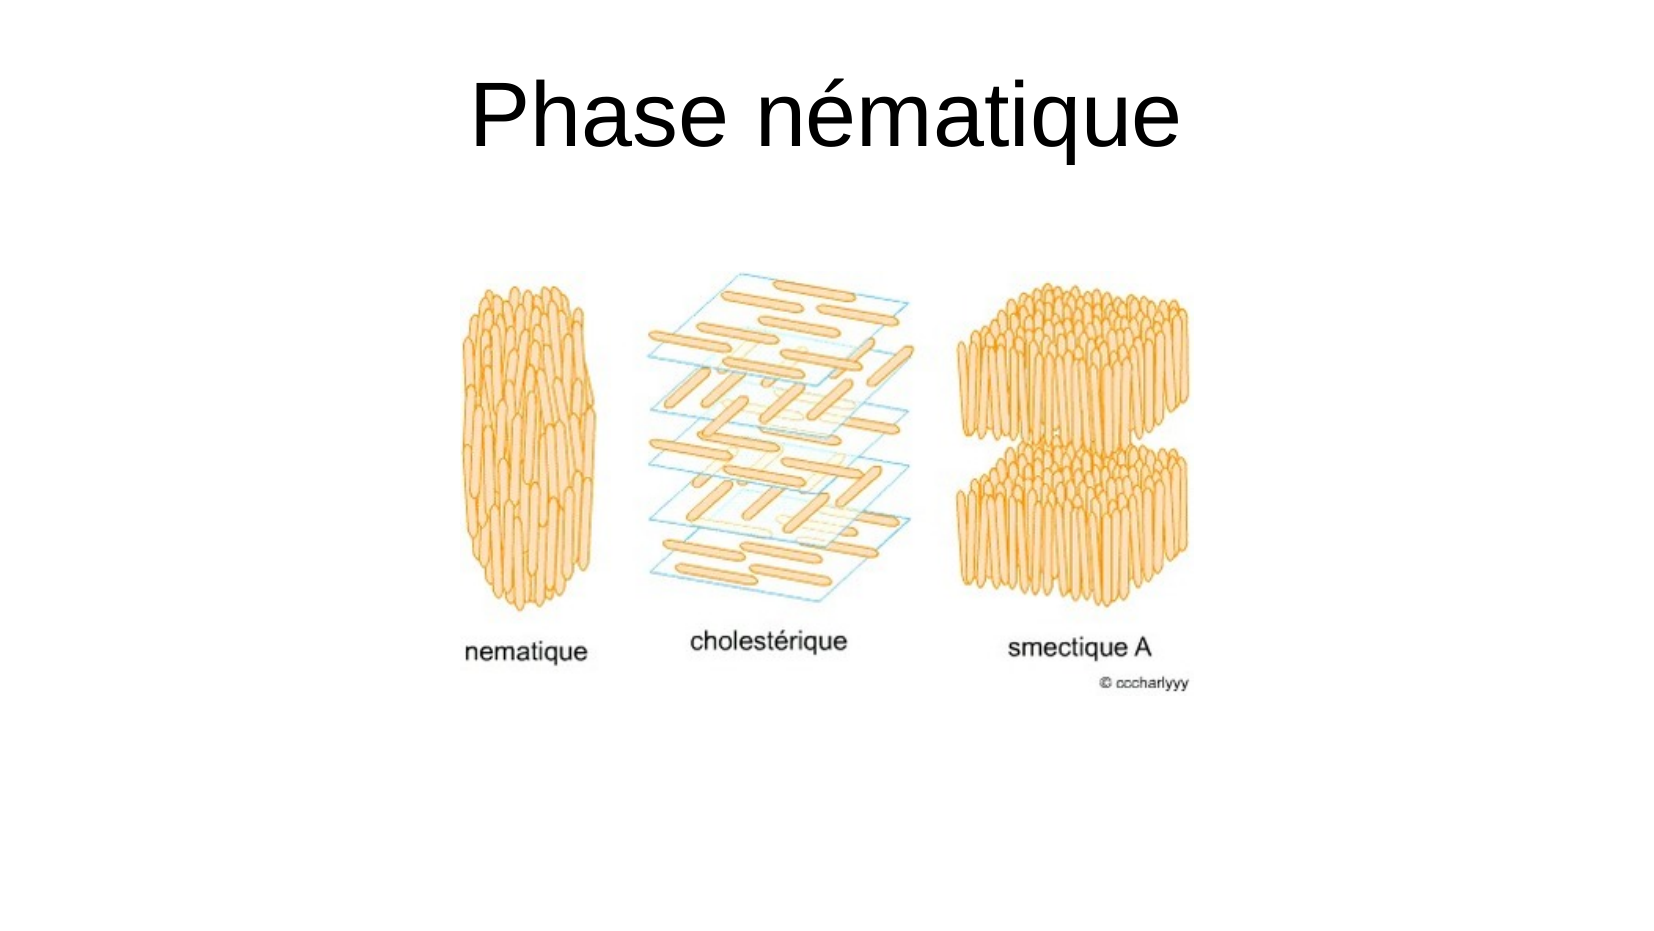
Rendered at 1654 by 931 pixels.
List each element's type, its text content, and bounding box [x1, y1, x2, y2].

picture [460, 271, 1194, 696]
title Phase nématique [82, 37, 1571, 193]
